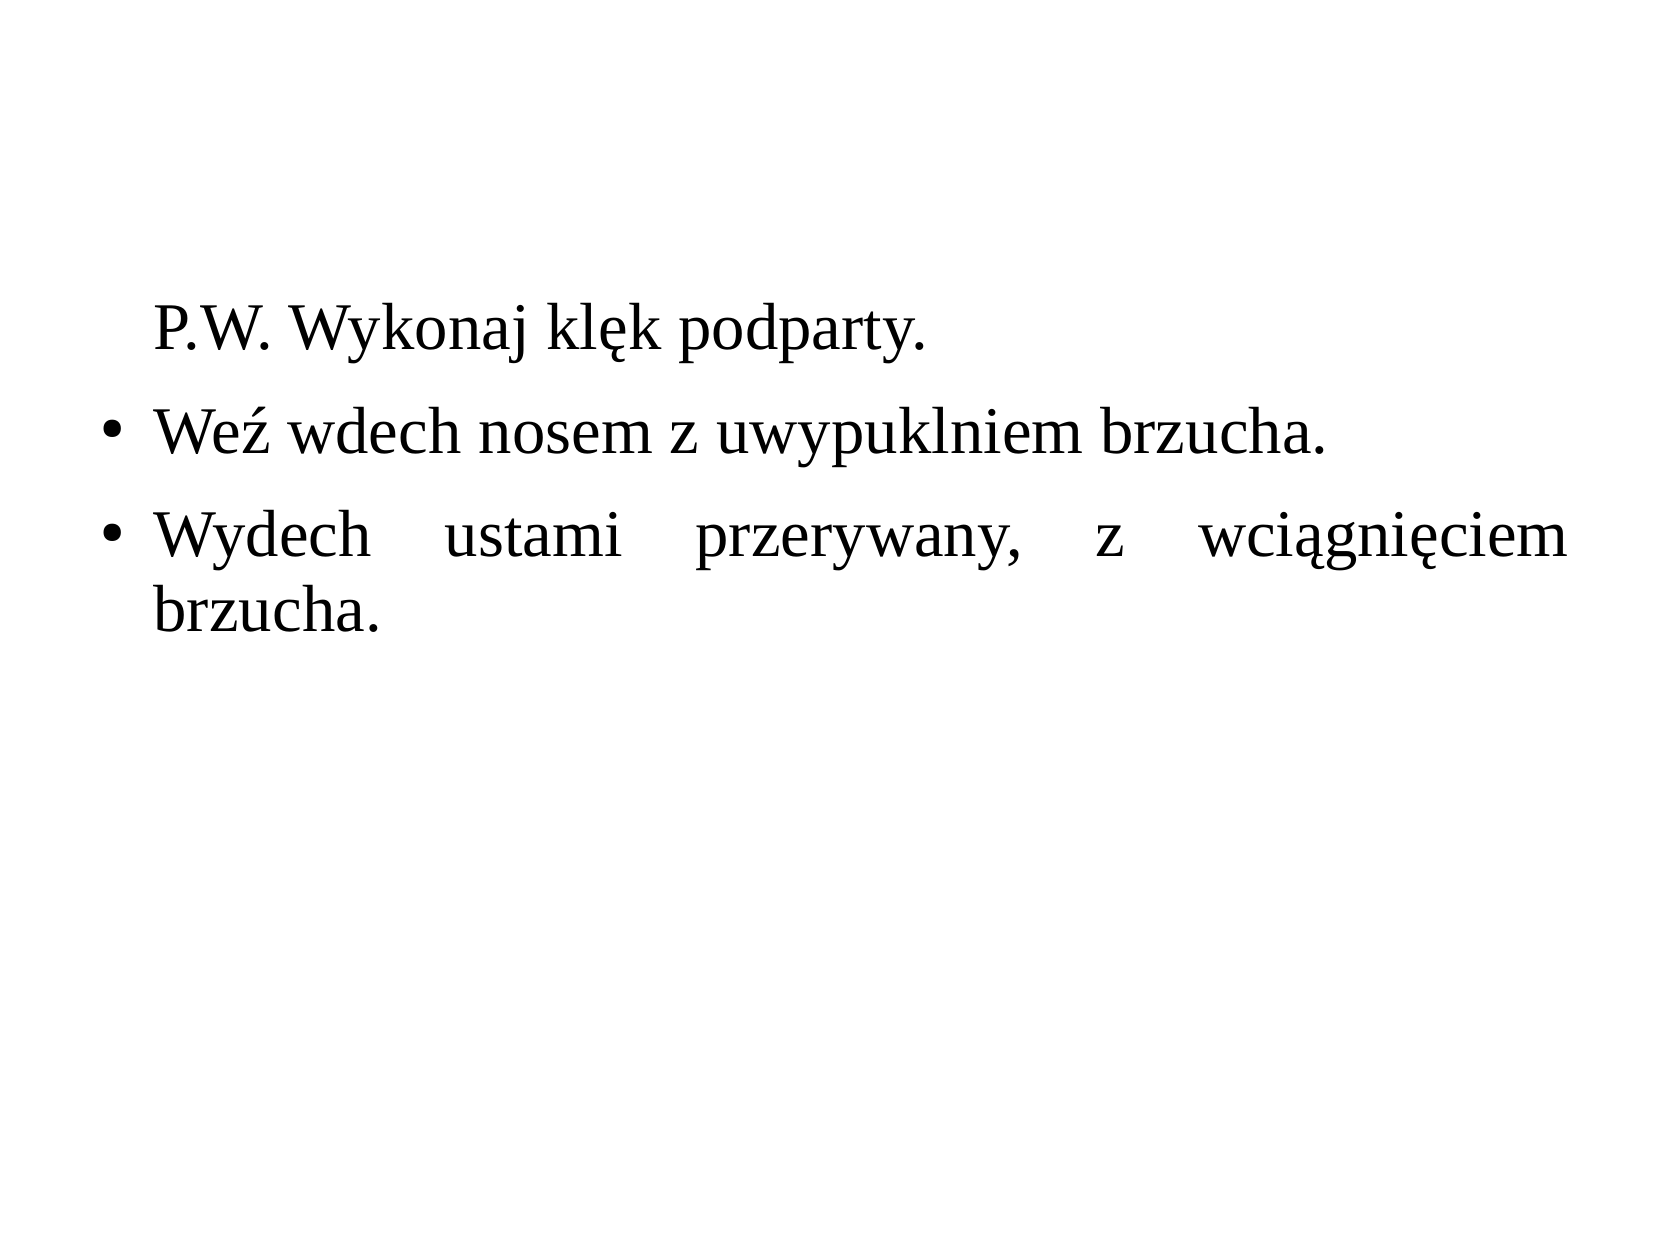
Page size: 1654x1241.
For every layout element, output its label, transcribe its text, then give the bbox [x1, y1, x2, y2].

list P.W. Wykonaj klęk podparty. Weź wdech nosem z uwypuklniem brzucha. Wydech ustami przerywany, z wciągnięciem brzucha. [82, 290, 1571, 1109]
